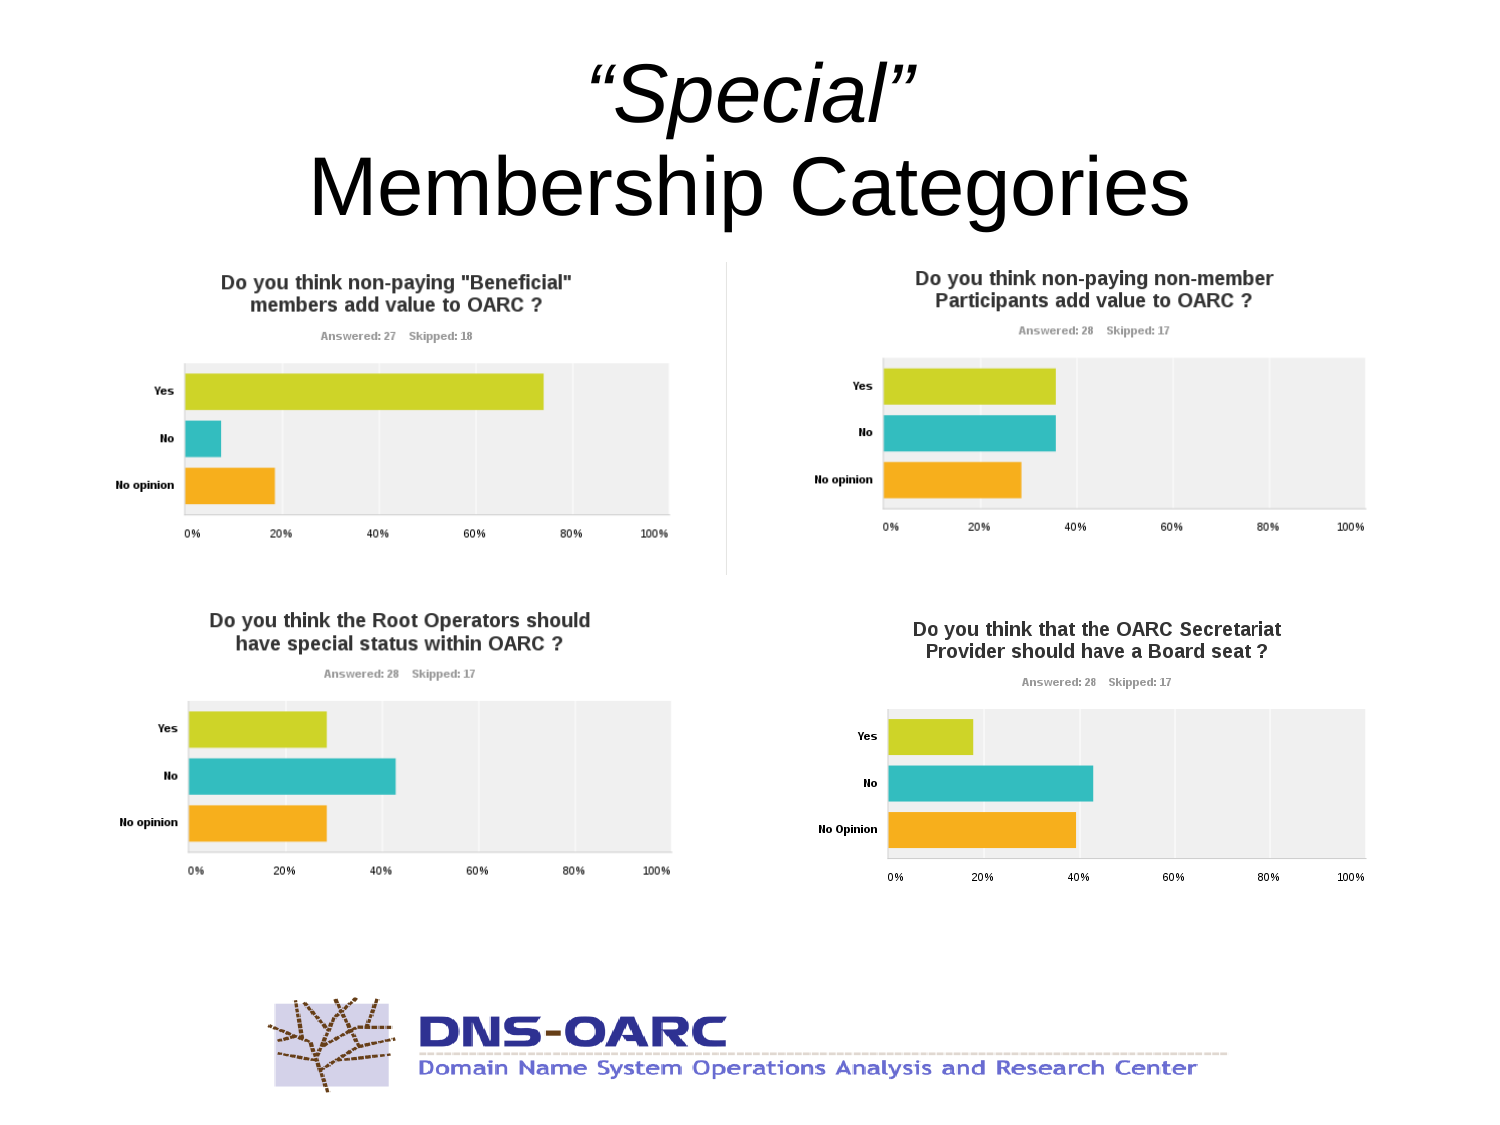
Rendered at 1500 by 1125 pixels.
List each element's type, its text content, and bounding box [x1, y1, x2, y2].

picture [777, 262, 1415, 575]
text_box “Special” Membership Categories [75, 44, 1426, 233]
picture [82, 262, 727, 575]
picture [214, 991, 1259, 1099]
picture [84, 603, 725, 916]
picture [780, 603, 1412, 916]
